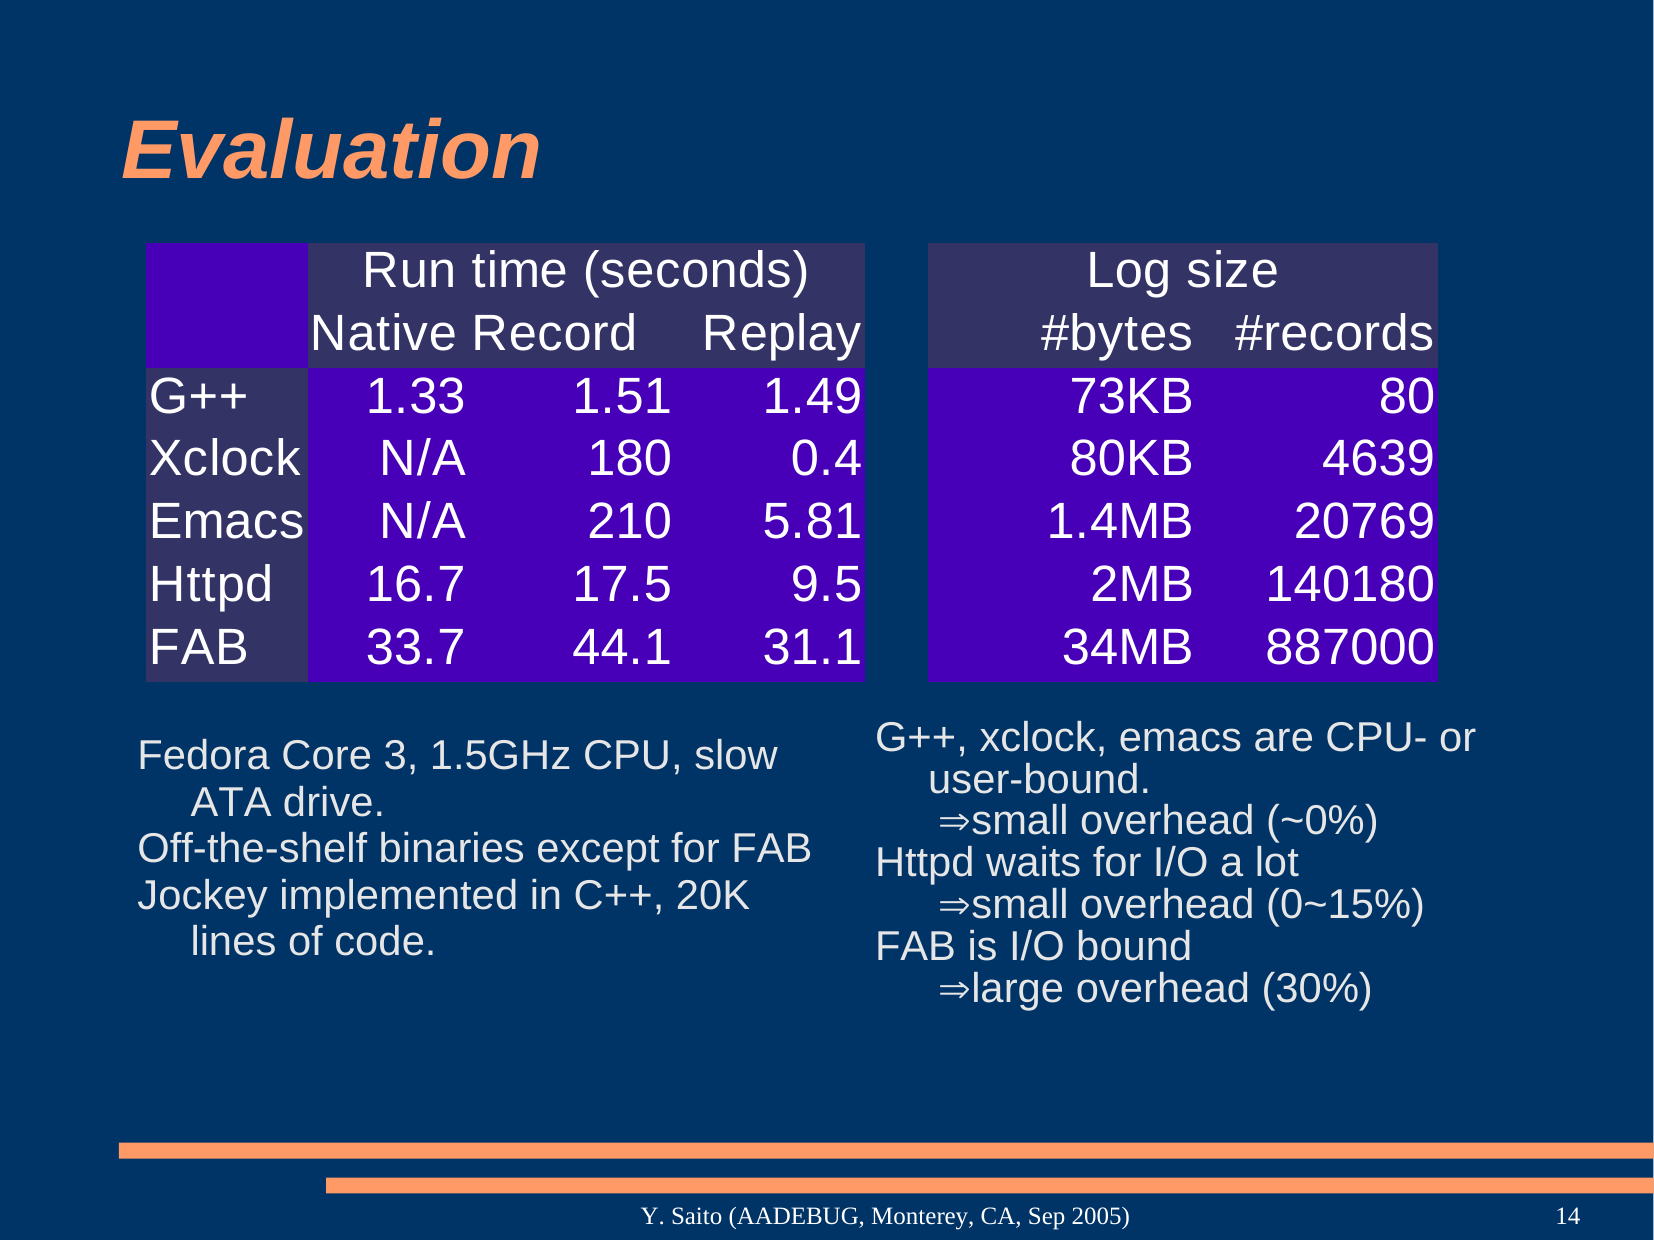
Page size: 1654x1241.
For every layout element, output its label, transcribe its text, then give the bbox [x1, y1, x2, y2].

list G++, xclock, emacs are CPU- or user-bound. small overhead (~0%) Httpd waits for I/O a lot small overhead (0~15%) FAB is I/O bound large overhead (30%) [857, 717, 1560, 1140]
list Fedora Core 3, 1.5GHz CPU, slow ATA drive. Off-the-shelf binaries except for FAB Jockey implemented in C++, 20K lines of code. [119, 732, 823, 1105]
chart [146, 242, 1442, 685]
title Evaluation [121, 46, 1534, 254]
